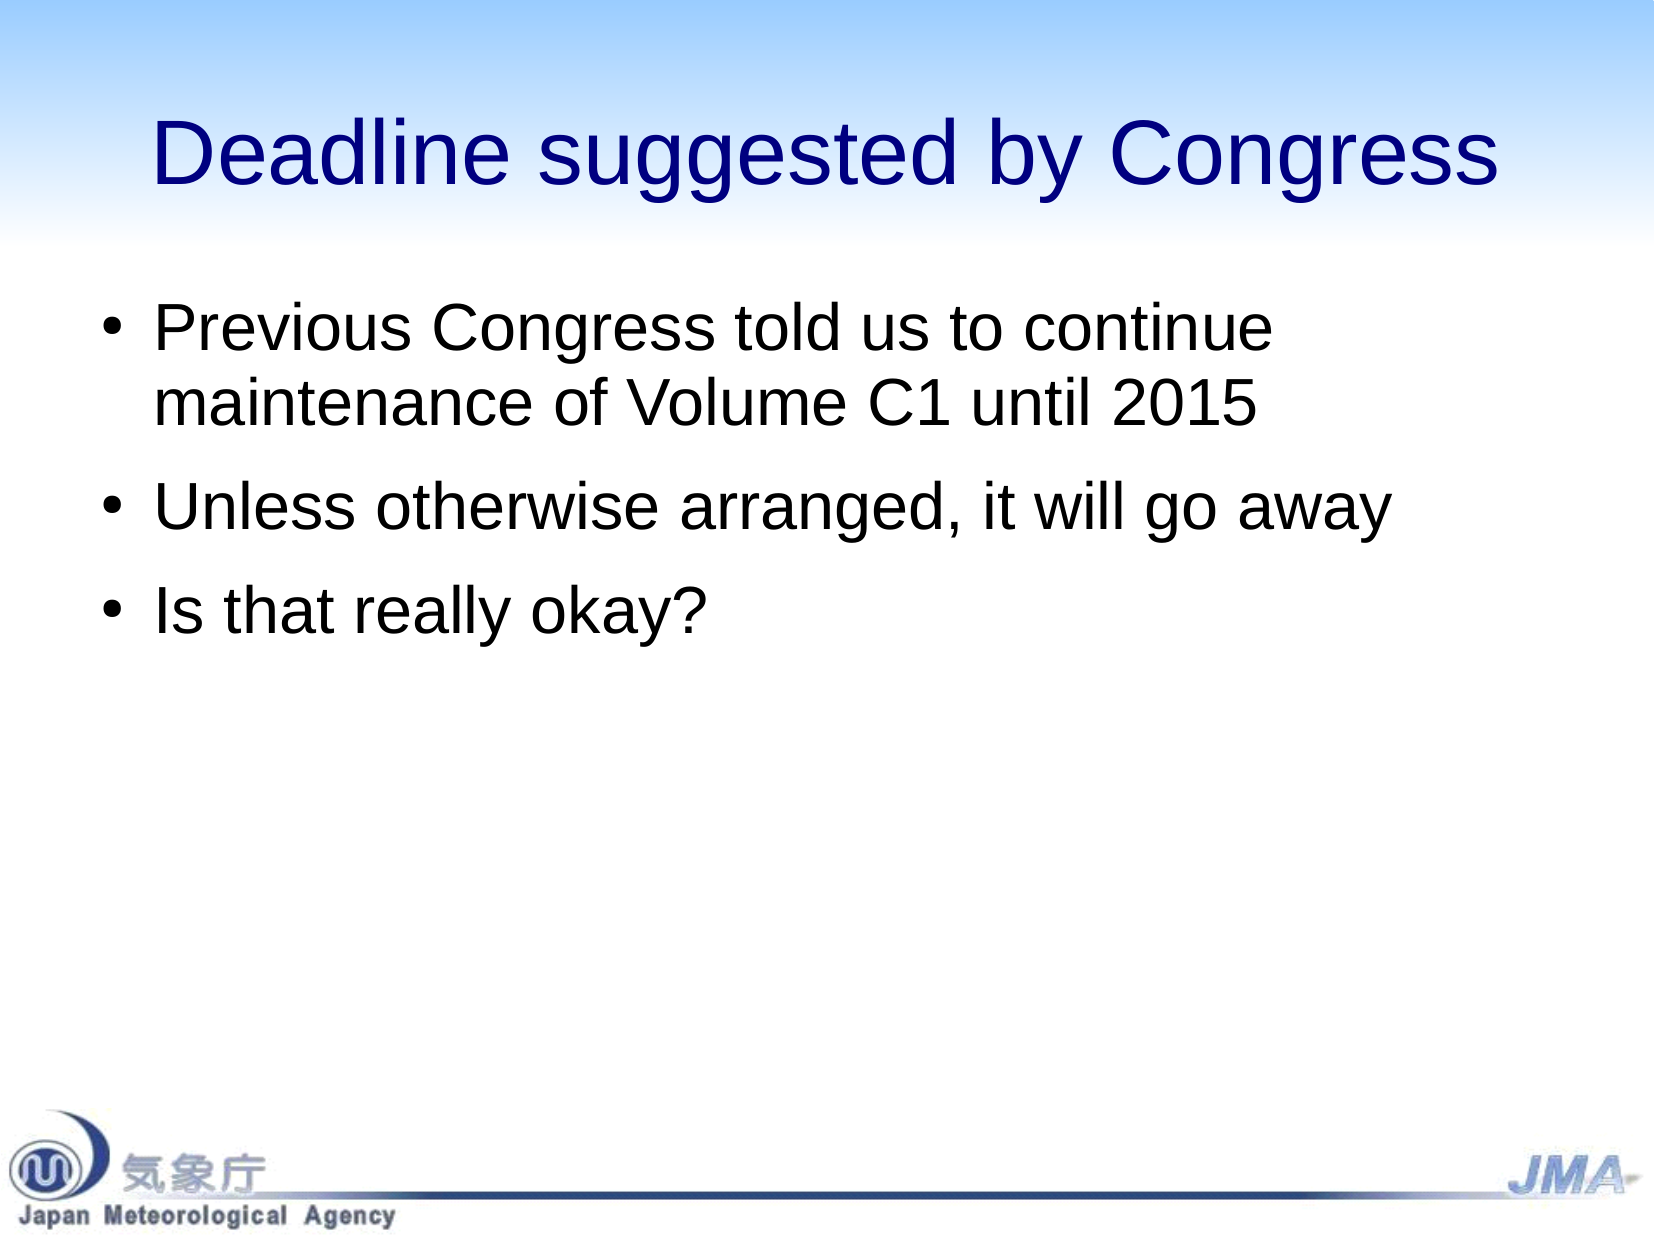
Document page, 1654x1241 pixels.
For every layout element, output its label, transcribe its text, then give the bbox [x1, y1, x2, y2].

list Previous Congress told us to continue maintenance of Volume C1 until 2015 Unless otherwise arranged, it will go away Is that really okay? [82, 290, 1571, 1010]
picture [1, 1108, 1654, 1241]
title Deadline suggested by Congress [82, 49, 1571, 257]
